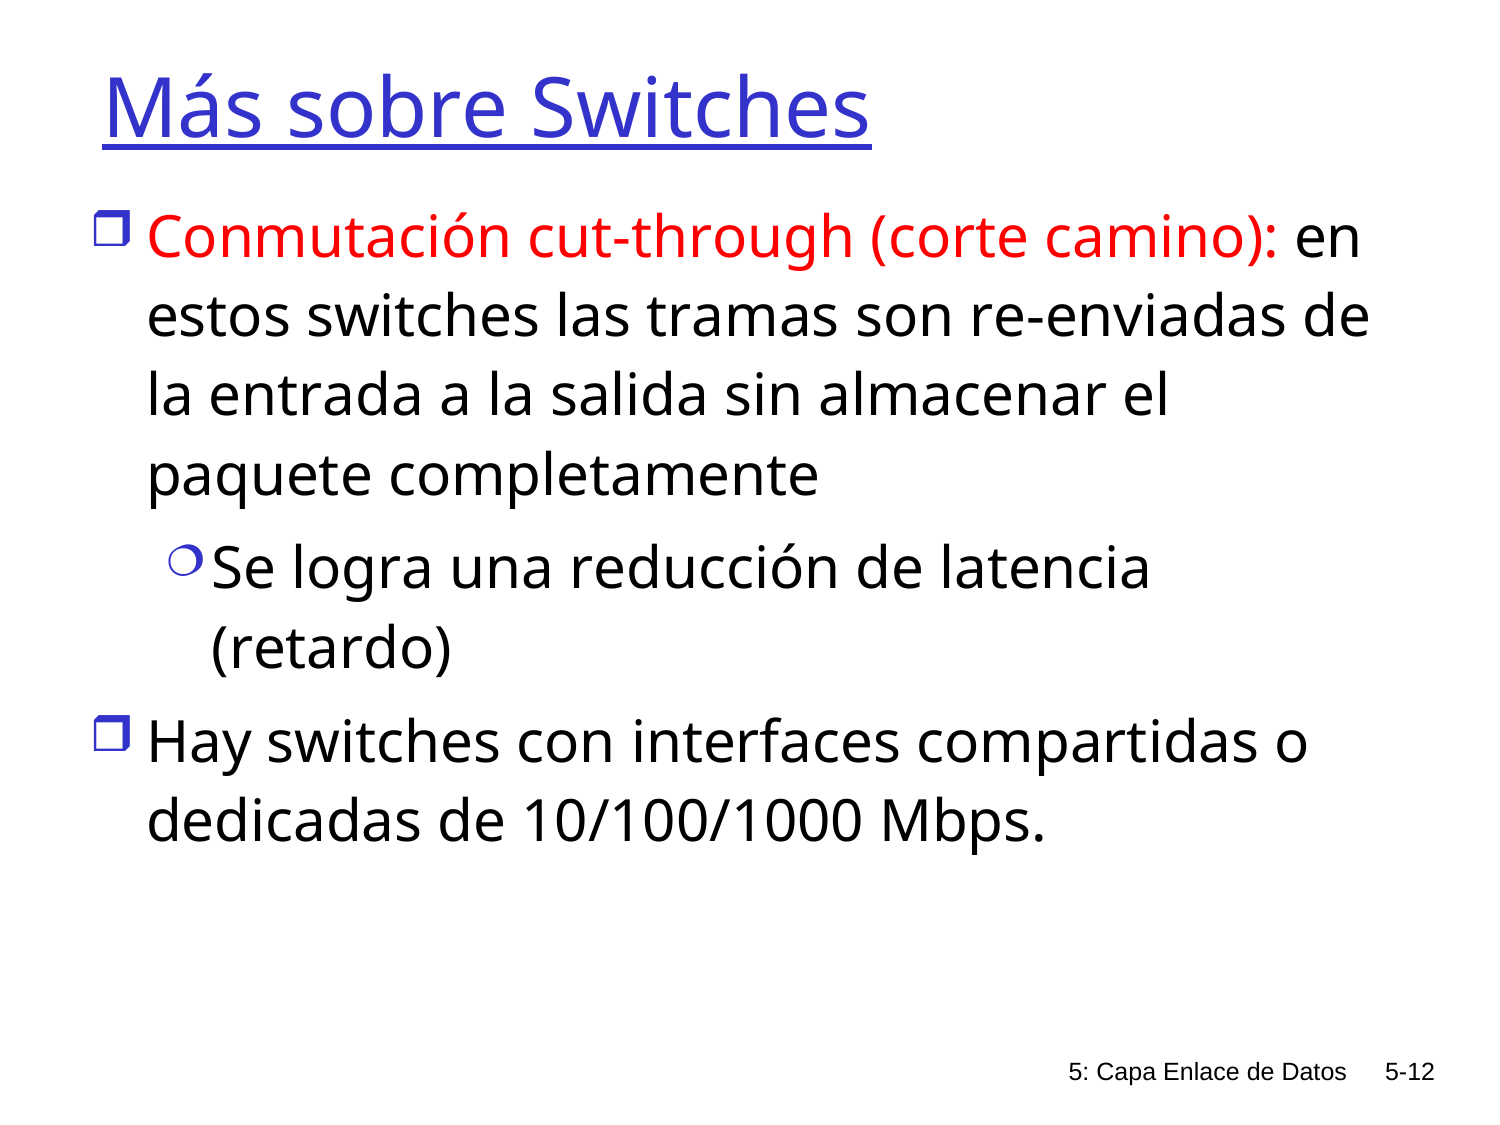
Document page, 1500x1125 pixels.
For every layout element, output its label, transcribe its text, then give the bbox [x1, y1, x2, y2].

list Conmutación cut-through (corte camino): en estos switches las tramas son re-enviadas de la entrada a la salida sin almacenar el paquete completamente Se logra una reducción de latencia (retardo) Hay switches con interfaces compartidas o dedicadas de 10/100/1000 Mbps. [75, 187, 1388, 1013]
title Más sobre Switches [87, 23, 1363, 187]
